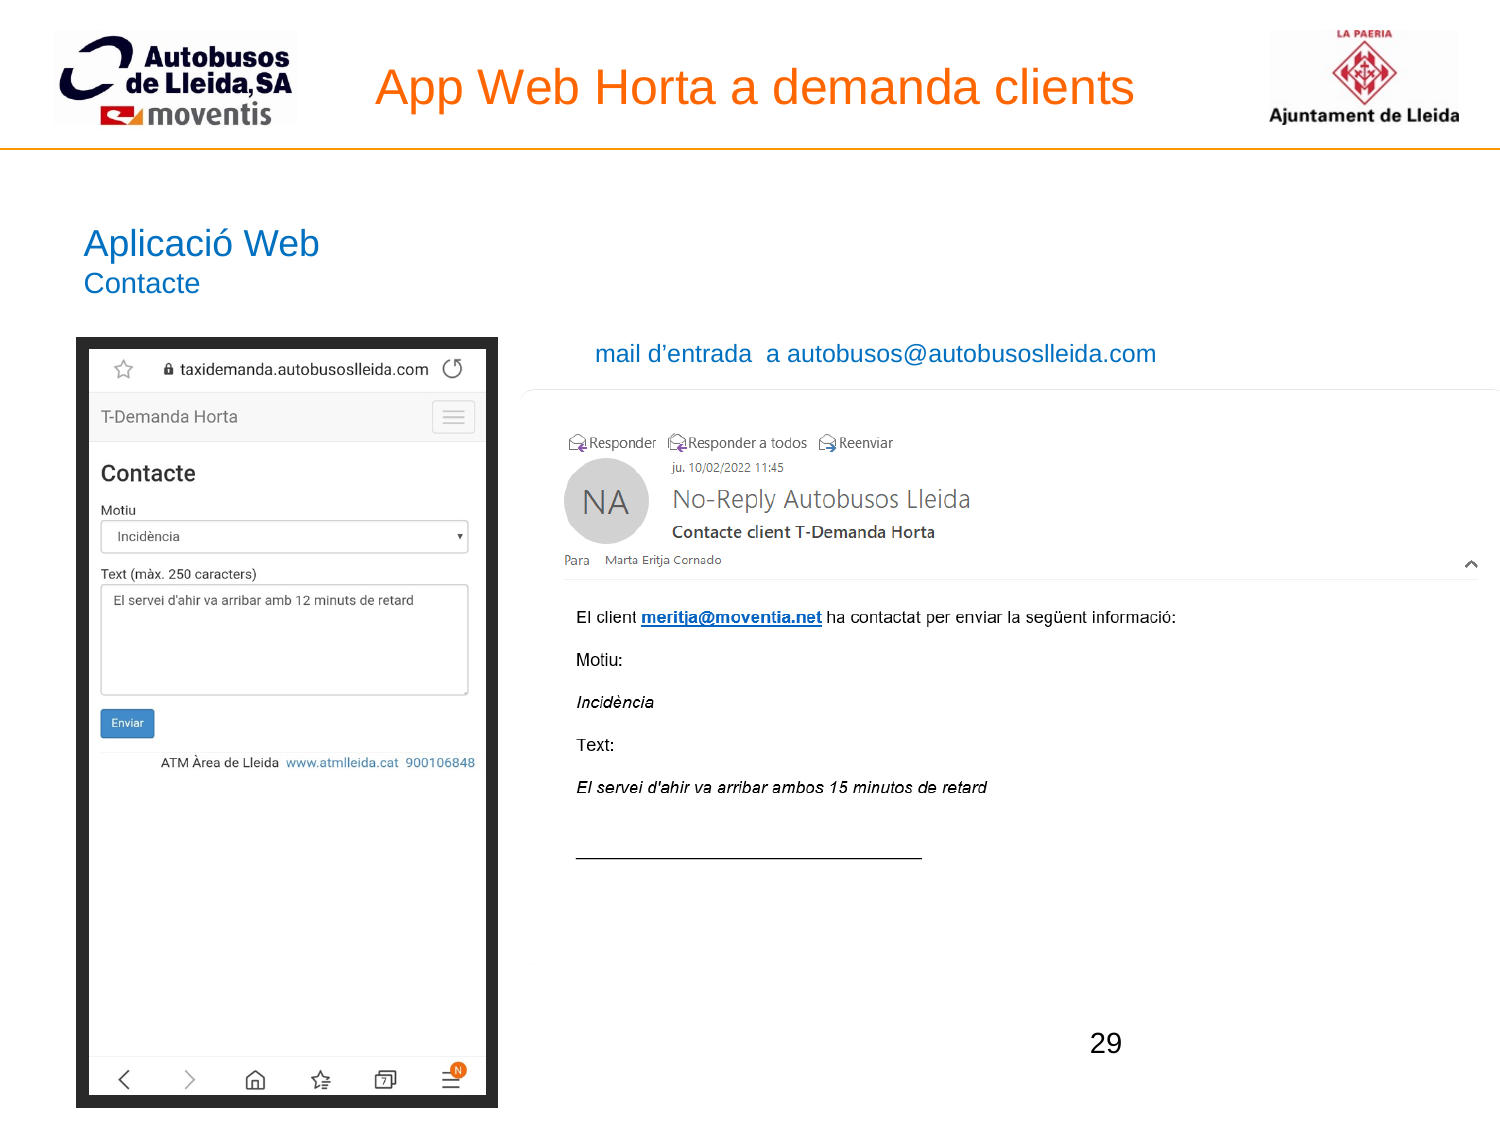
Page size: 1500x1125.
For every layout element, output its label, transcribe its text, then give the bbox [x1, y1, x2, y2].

text_box 29 [1074, 1017, 1426, 1096]
text_box App Web Horta a demanda clients [348, 47, 1164, 119]
text_box Aplicació Web Contacte mail d’entrada a autobusos@autobusoslleida.com [68, 211, 1250, 378]
picture [88, 378, 486, 1096]
picture [550, 420, 1478, 934]
